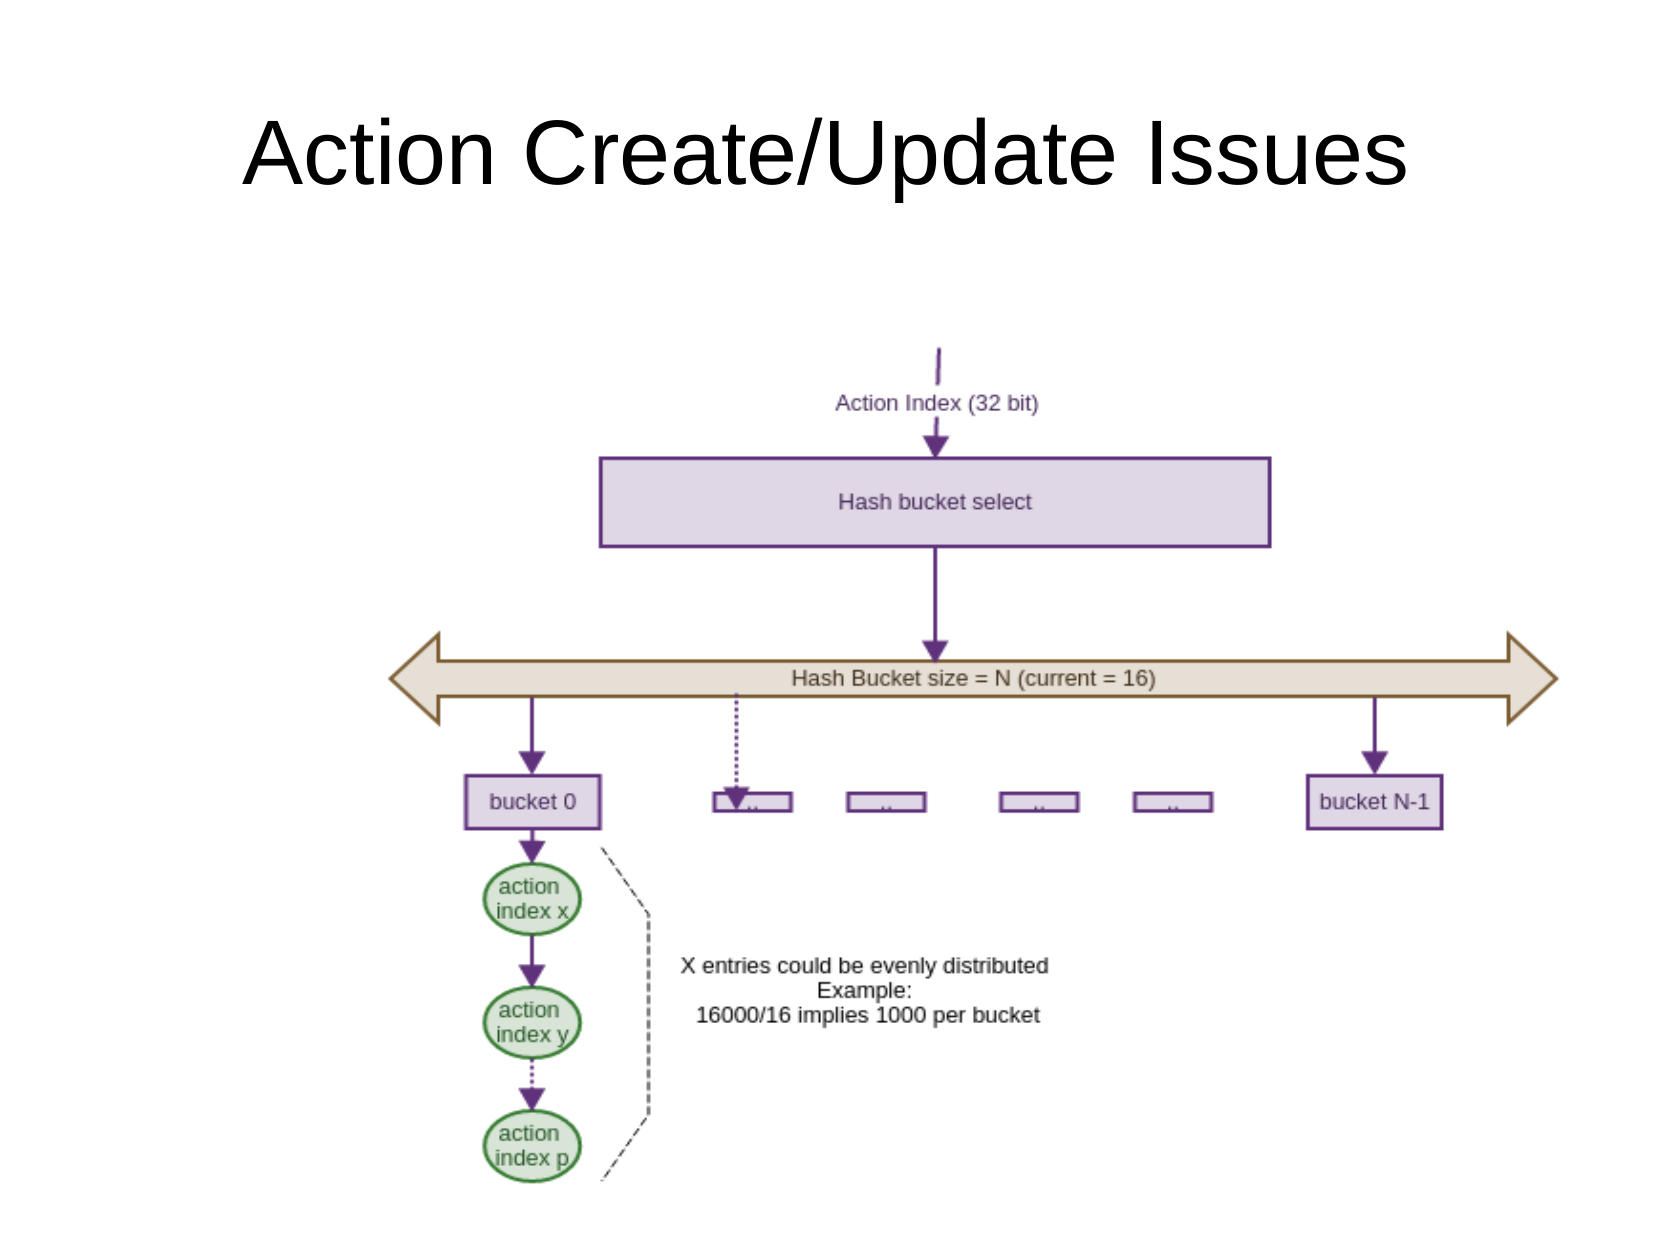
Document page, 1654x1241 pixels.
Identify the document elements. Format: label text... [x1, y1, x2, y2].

title Action Create/Update Issues [82, 49, 1571, 247]
picture [47, 247, 1595, 1217]
